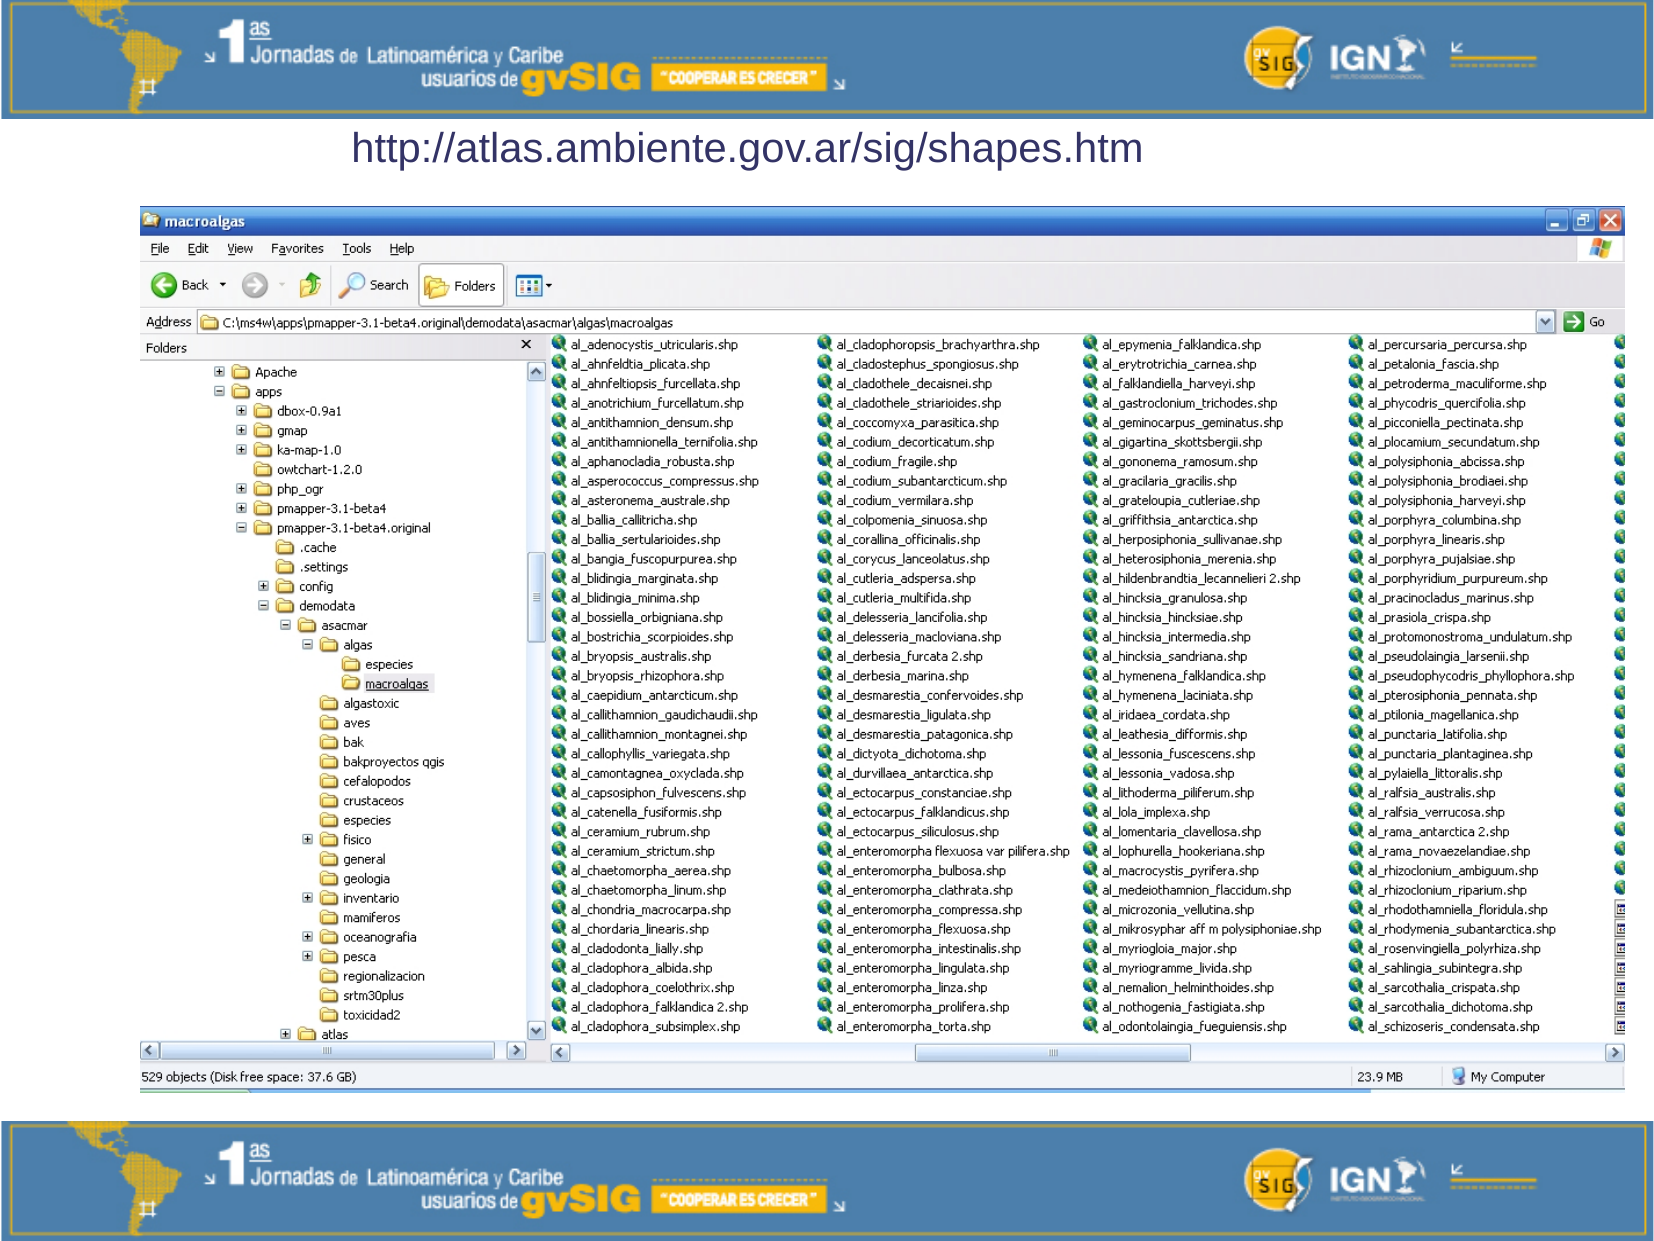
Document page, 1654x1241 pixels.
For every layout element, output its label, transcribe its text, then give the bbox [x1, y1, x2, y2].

picture [0, 0, 1654, 119]
picture [140, 206, 1625, 1093]
text_box http://atlas.ambiente.gov.ar/sig/shapes.htm [336, 117, 1211, 179]
picture [0, 1121, 1654, 1241]
